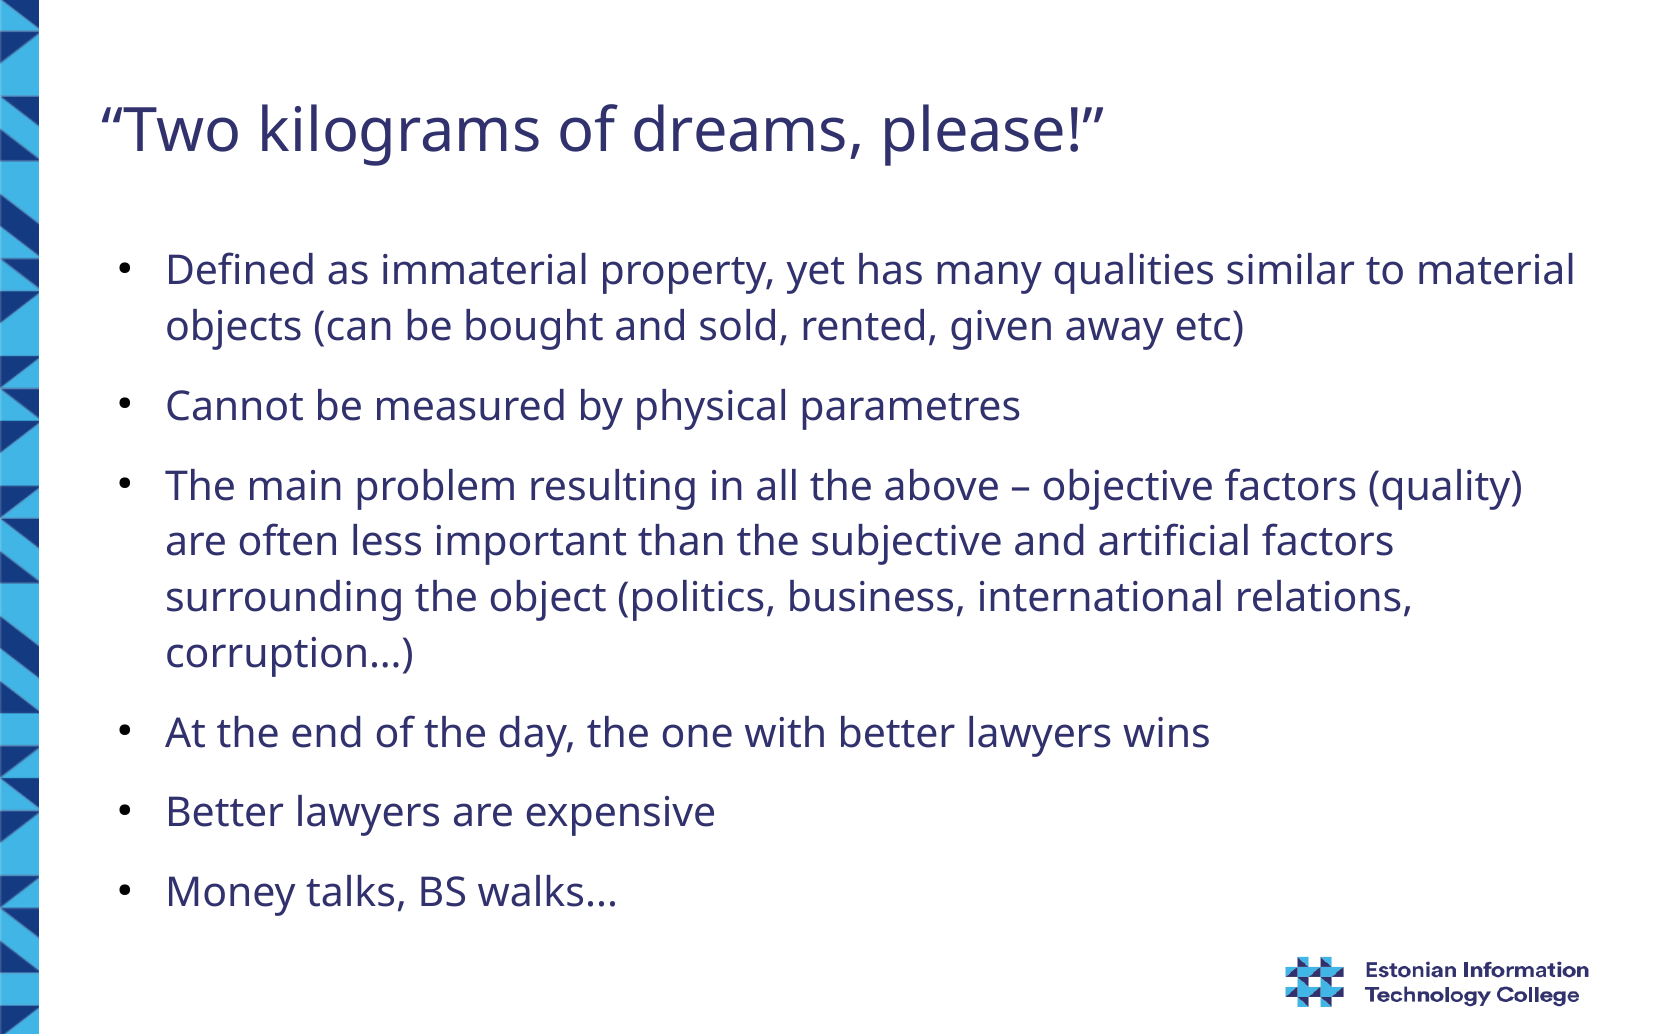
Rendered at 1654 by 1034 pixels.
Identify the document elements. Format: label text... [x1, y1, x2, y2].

list Defined as immaterial property, yet has many qualities similar to material objects (can be bought and sold, rented, given away etc) Cannot be measured by physical parametres The main problem resulting in all the above – objective factors (quality) are often less important than the subjective and artificial factors surrounding the object (politics, business, international relations, corruption…) At the end of the day, the one with better lawyers wins Better lawyers are expensive Money talks, BS walks... [101, 241, 1591, 924]
title “Two kilograms of dreams, please!” [101, 41, 1224, 214]
